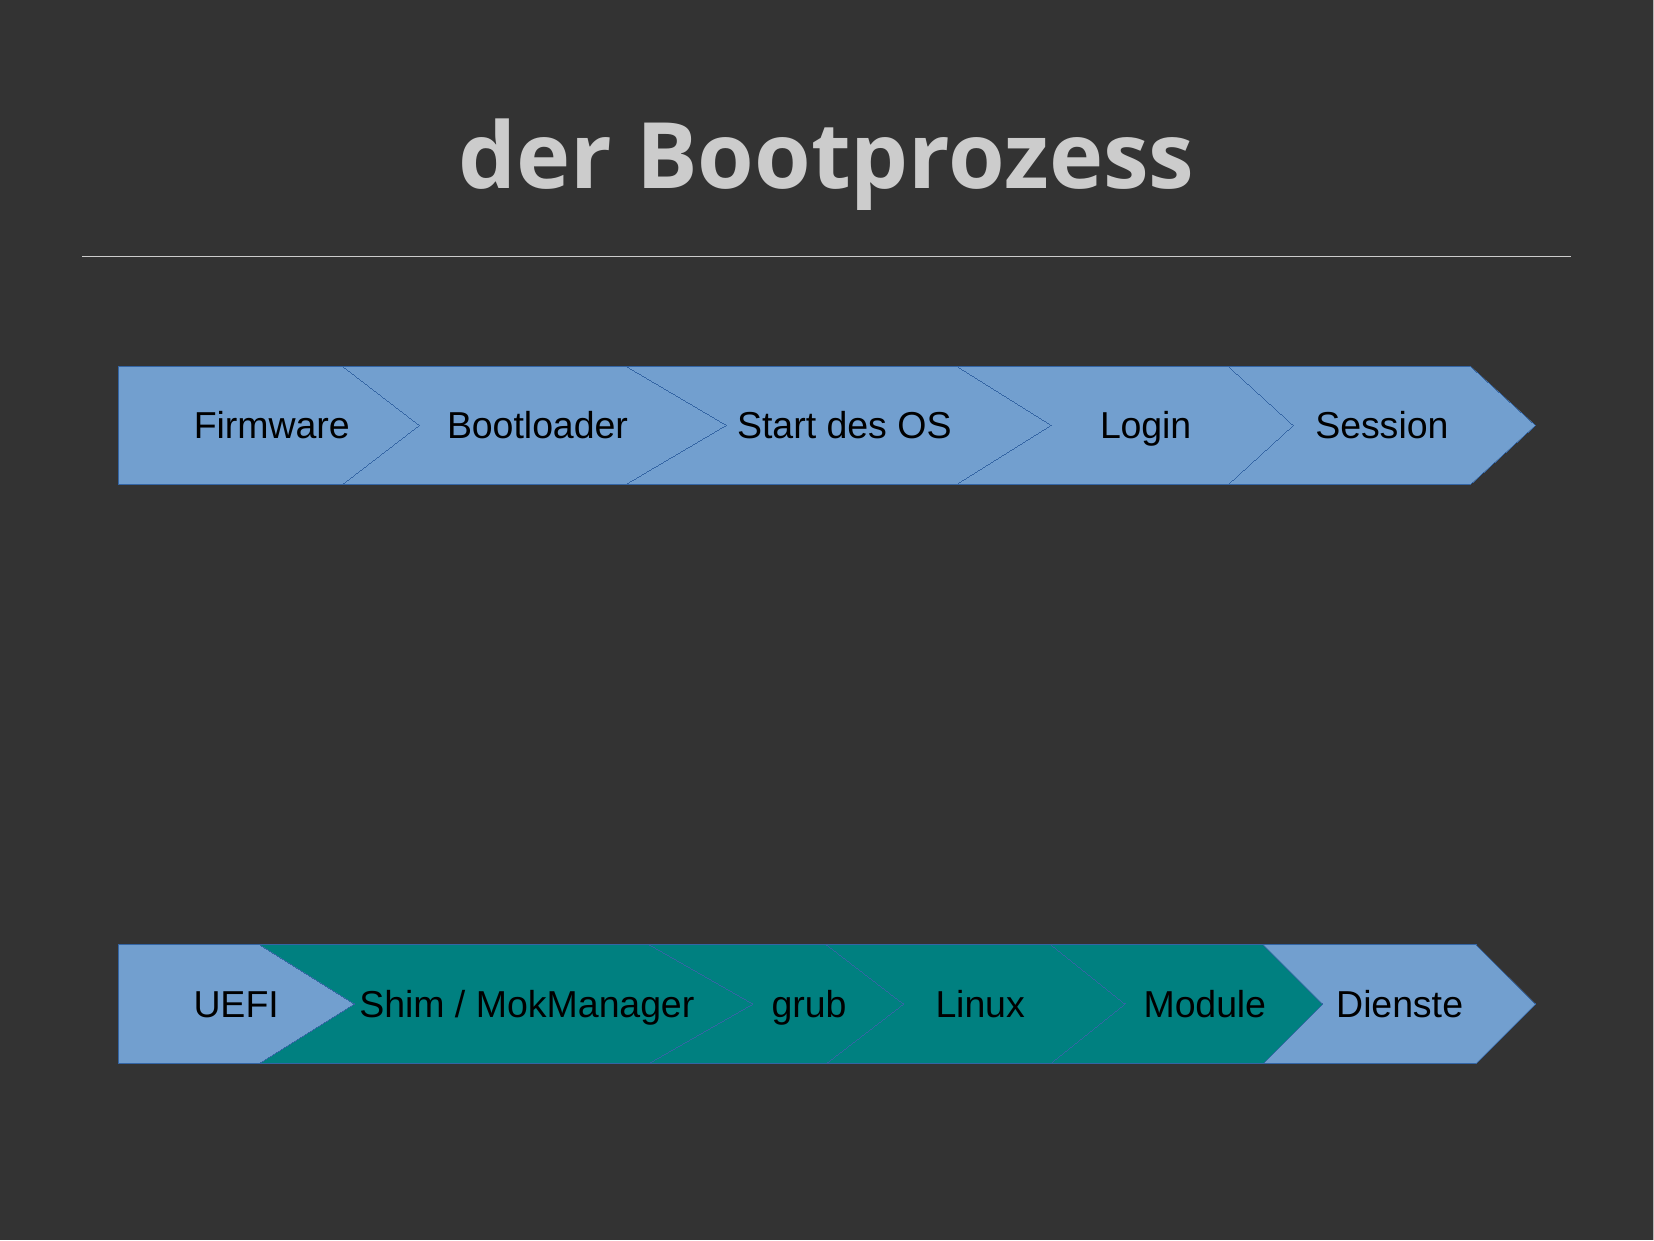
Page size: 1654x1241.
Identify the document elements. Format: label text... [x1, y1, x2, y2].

text_box Login [956, 366, 1292, 485]
text_box Module [1051, 944, 1321, 1064]
text_box grub [649, 944, 902, 1064]
text_box Shim / MokManager [260, 944, 751, 1064]
text_box Bootloader [342, 366, 725, 485]
text_box Firmware [118, 366, 418, 485]
title der Bootprozess [82, 49, 1571, 257]
text_box Start des OS [625, 366, 1049, 485]
text_box Linux [826, 944, 1123, 1064]
text_box Dienste [1263, 944, 1536, 1064]
text_box UEFI [118, 944, 355, 1064]
text_box Session [1228, 366, 1536, 485]
